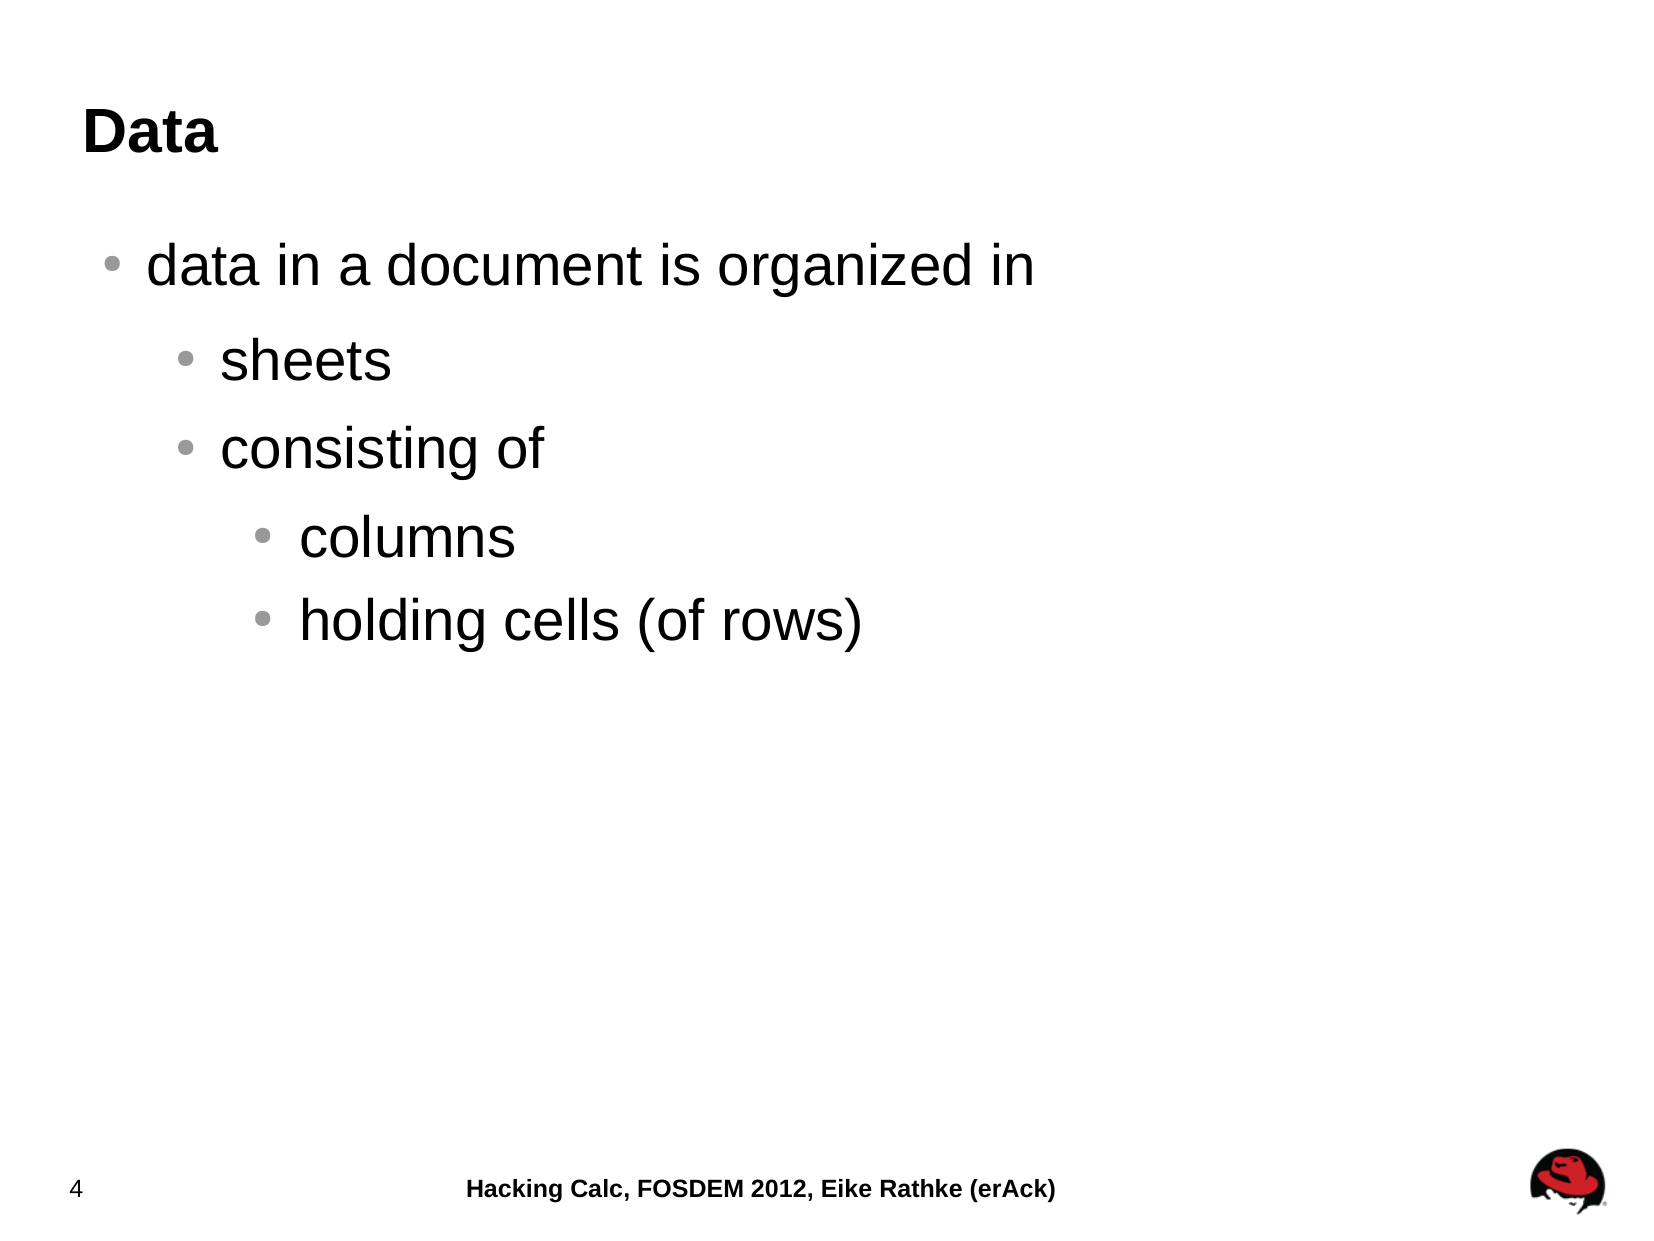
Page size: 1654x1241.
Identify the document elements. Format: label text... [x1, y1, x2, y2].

list data in a document is organized in sheets consisting of columns holding cells (of rows) [86, 232, 1576, 1027]
title Data [82, 37, 1571, 226]
picture [1529, 1146, 1613, 1224]
